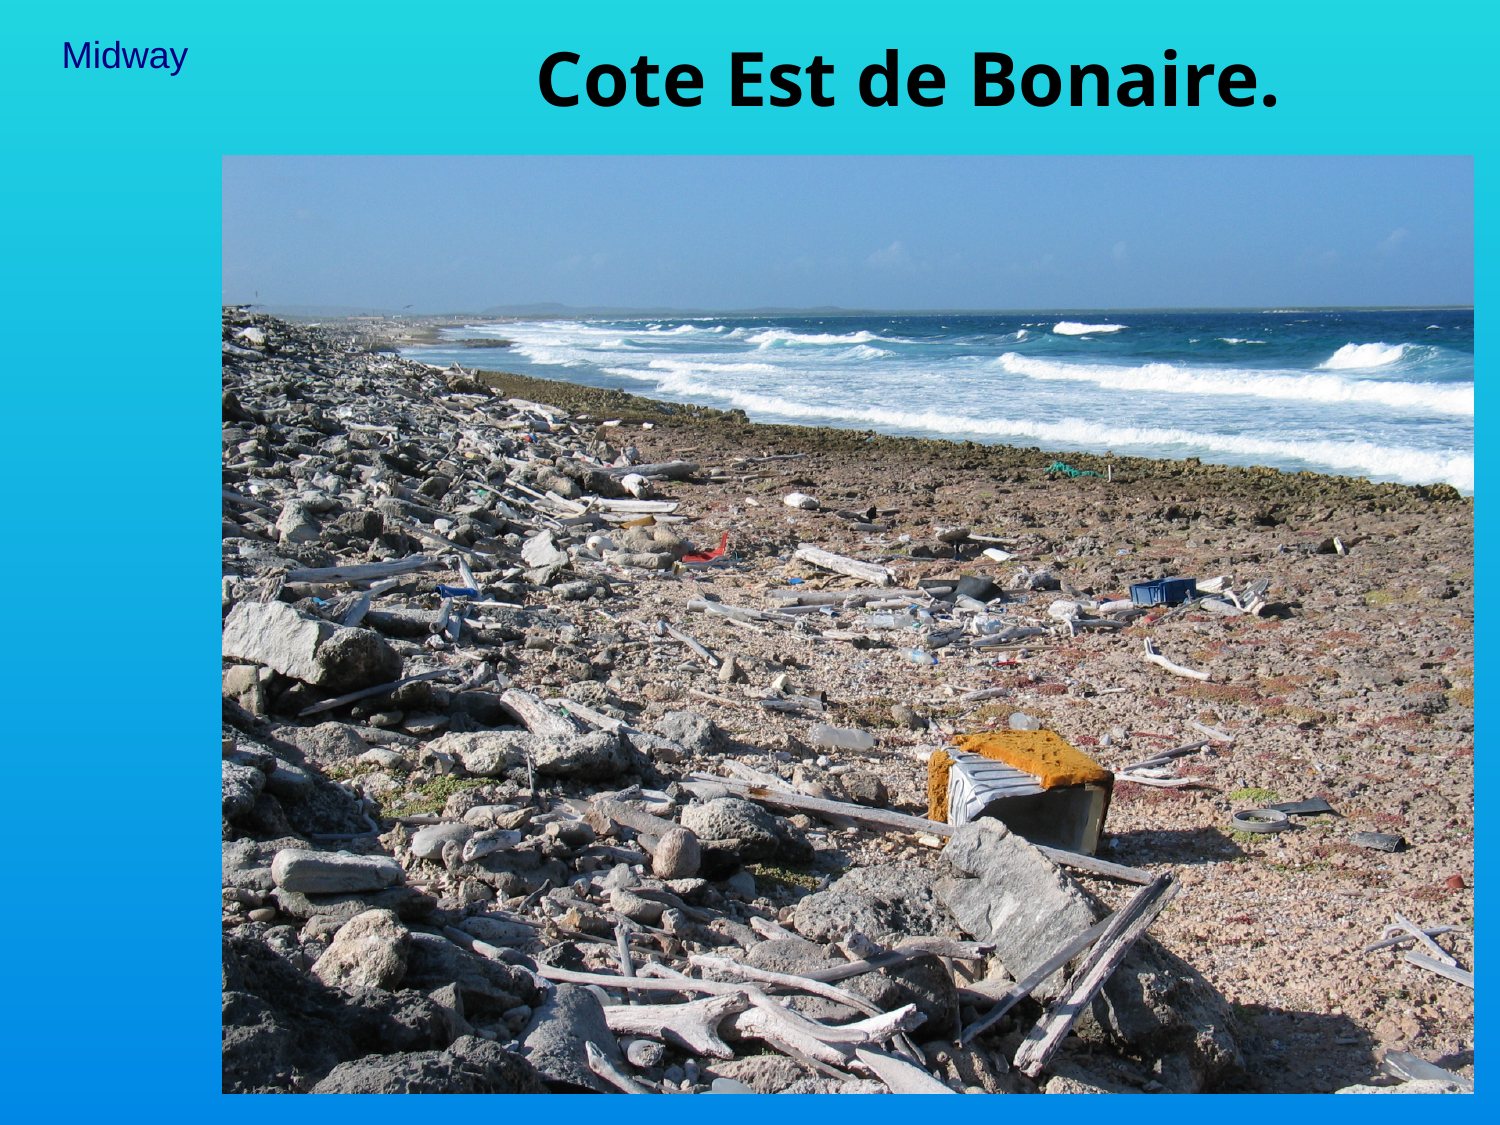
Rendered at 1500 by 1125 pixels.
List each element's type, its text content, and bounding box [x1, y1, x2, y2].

picture [0, 155, 1500, 1094]
title Cote Est de Bonaire. [433, 0, 1384, 153]
text_box Midway [46, 23, 270, 84]
